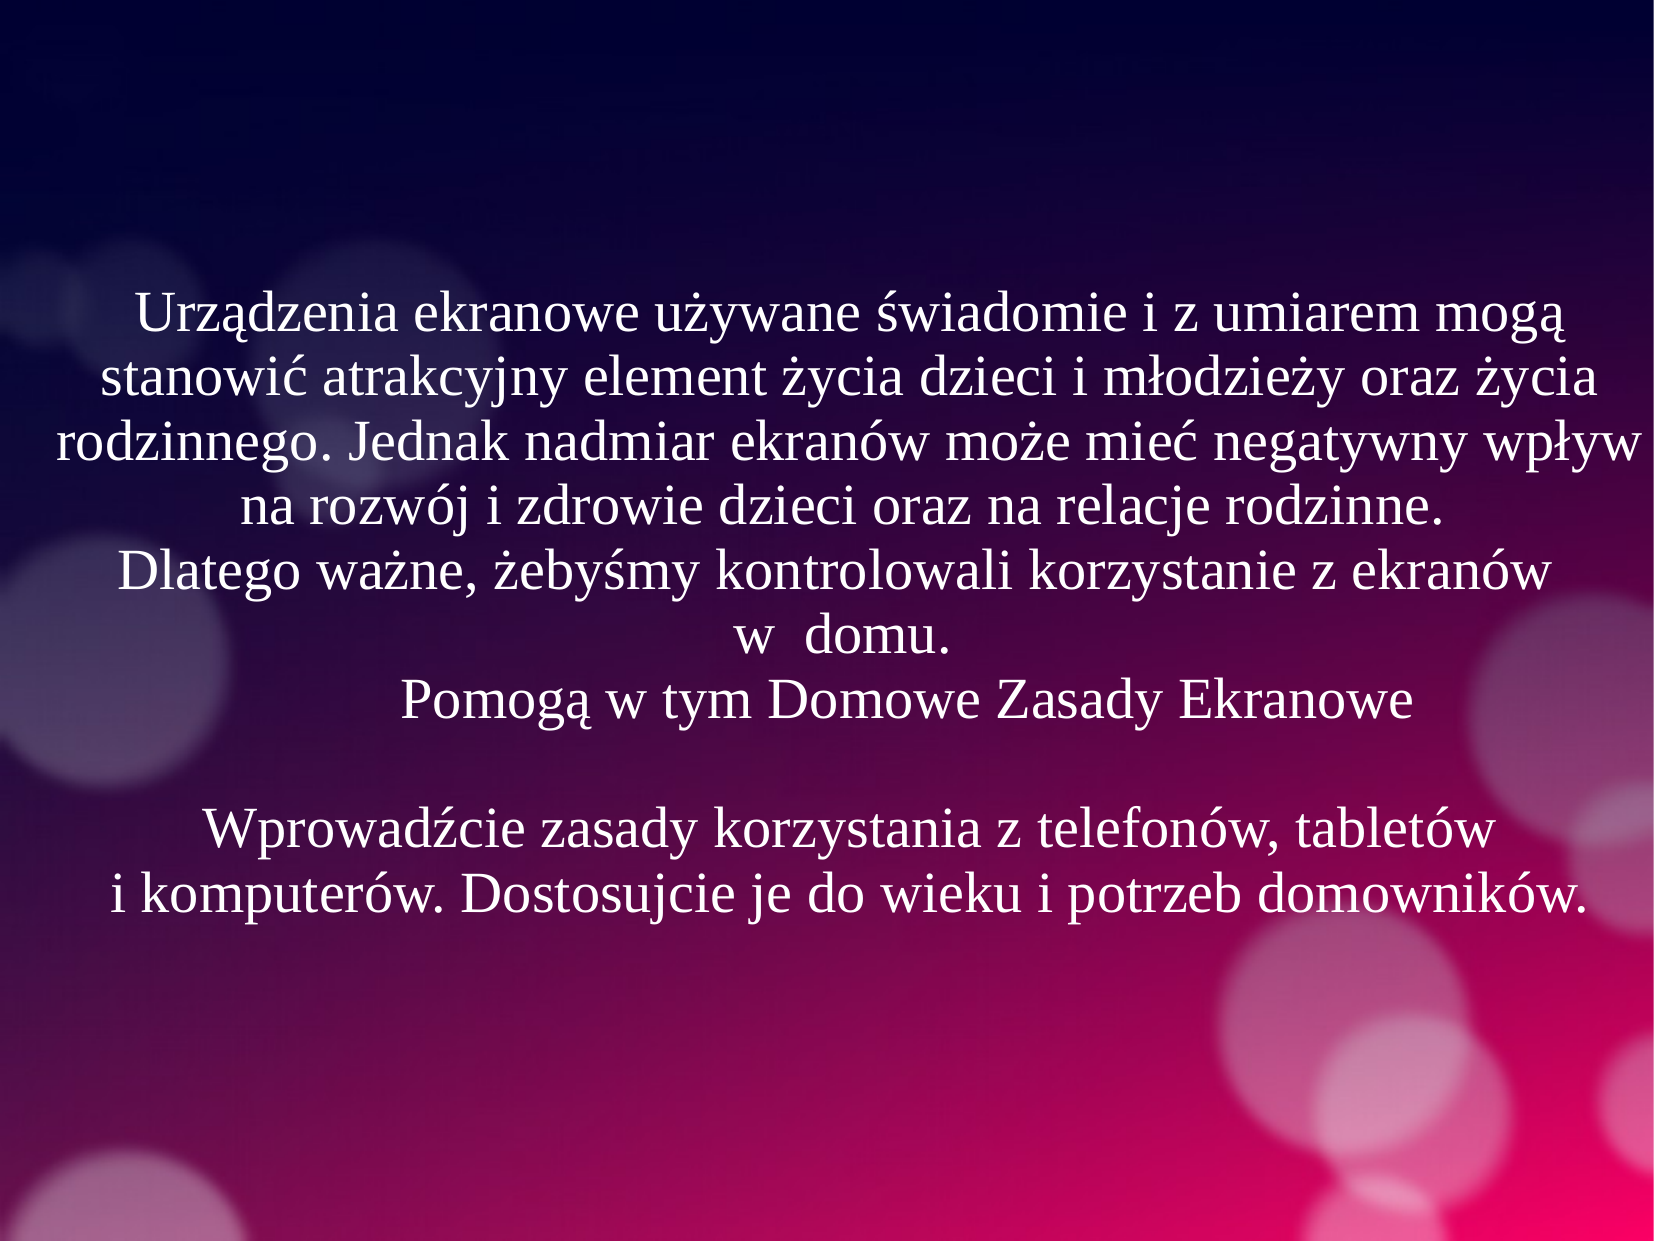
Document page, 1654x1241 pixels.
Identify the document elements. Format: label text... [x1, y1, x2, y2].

text_box Urządzenia ekranowe używane świadomie i z umiarem mogą stanowić atrakcyjny element życia dzieci i młodzieży oraz życia rodzinnego. Jednak nadmiar ekranów może mieć negatywny wpływ na rozwój i zdrowie dzieci oraz na relacje rodzinne. Dlatego ważne, żebyśmy kontrolowali korzystanie z ekranów w domu. Pomogą w tym Domowe Zasady Ekranowe Wprowadźcie zasady korzystania z telefonów, tabletów i komputerów. Dostosujcie je do wieku i potrzeb domowników. [10, 271, 1654, 932]
picture [0, 0, 1654, 1241]
